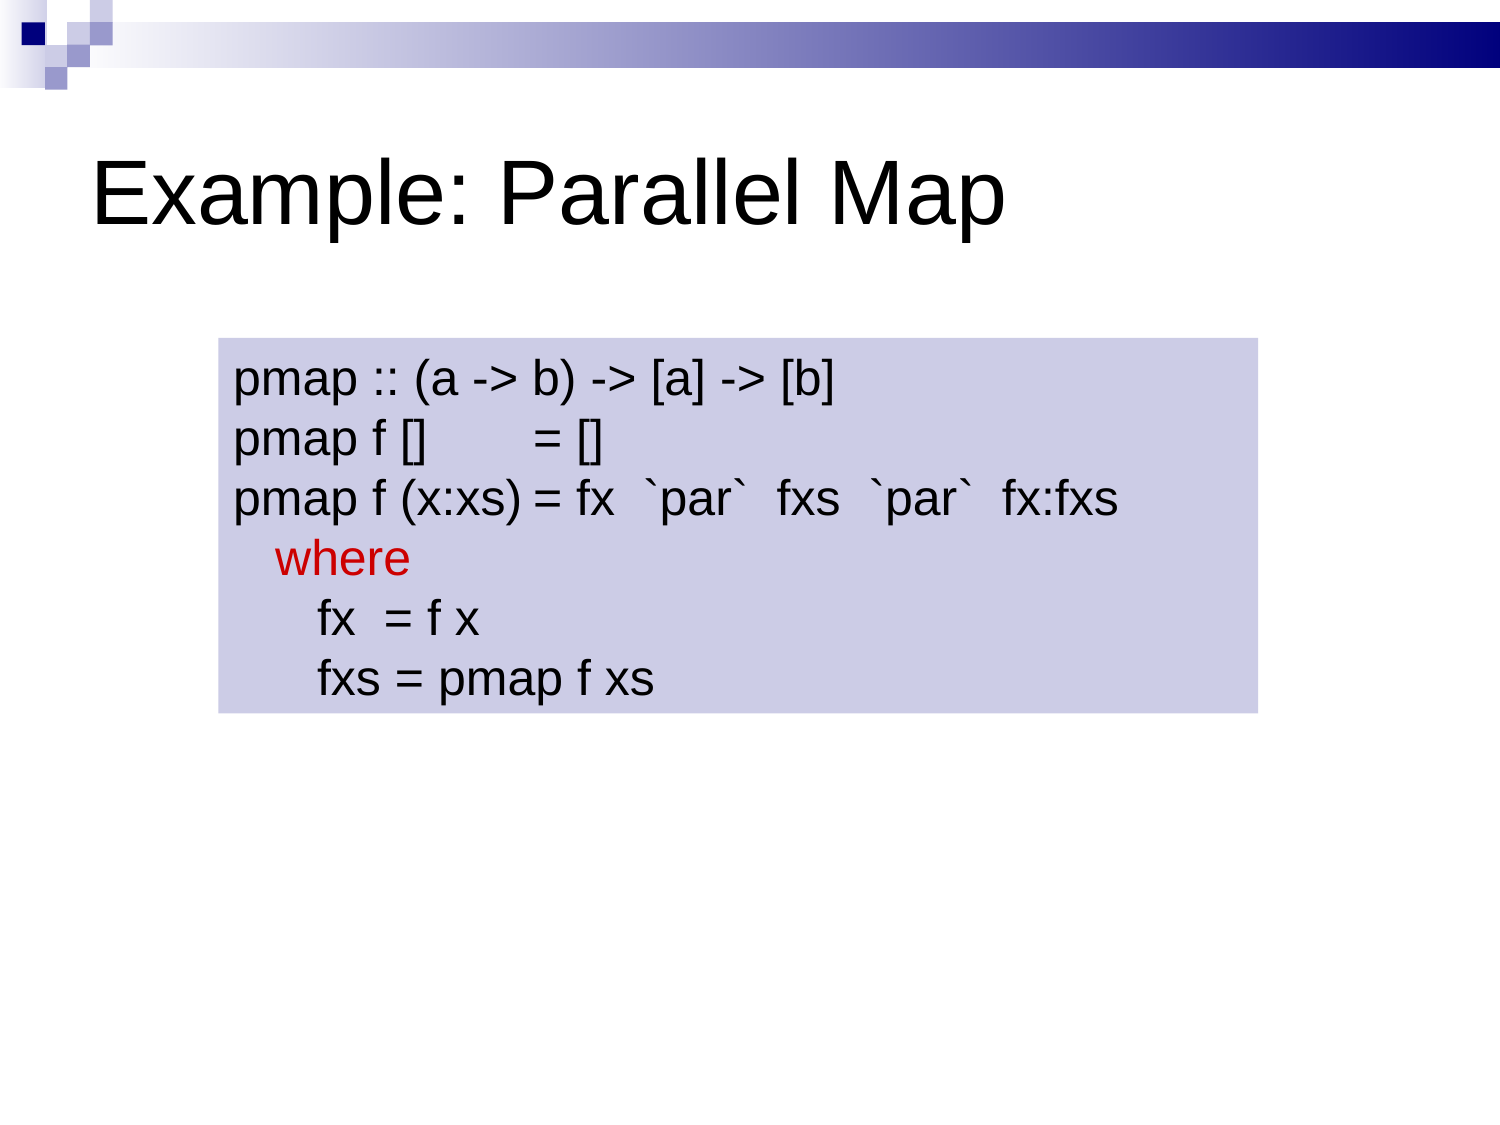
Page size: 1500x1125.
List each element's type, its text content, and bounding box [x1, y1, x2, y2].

title Example: Parallel Map [75, 75, 1426, 301]
text_box pmap :: (a -> b) -> [a] -> [b] pmap f [] = [] pmap f (x:xs) = fx `par` fxs `par` fx:fxs where fx = f x fxs = pmap f xs [218, 337, 1259, 714]
